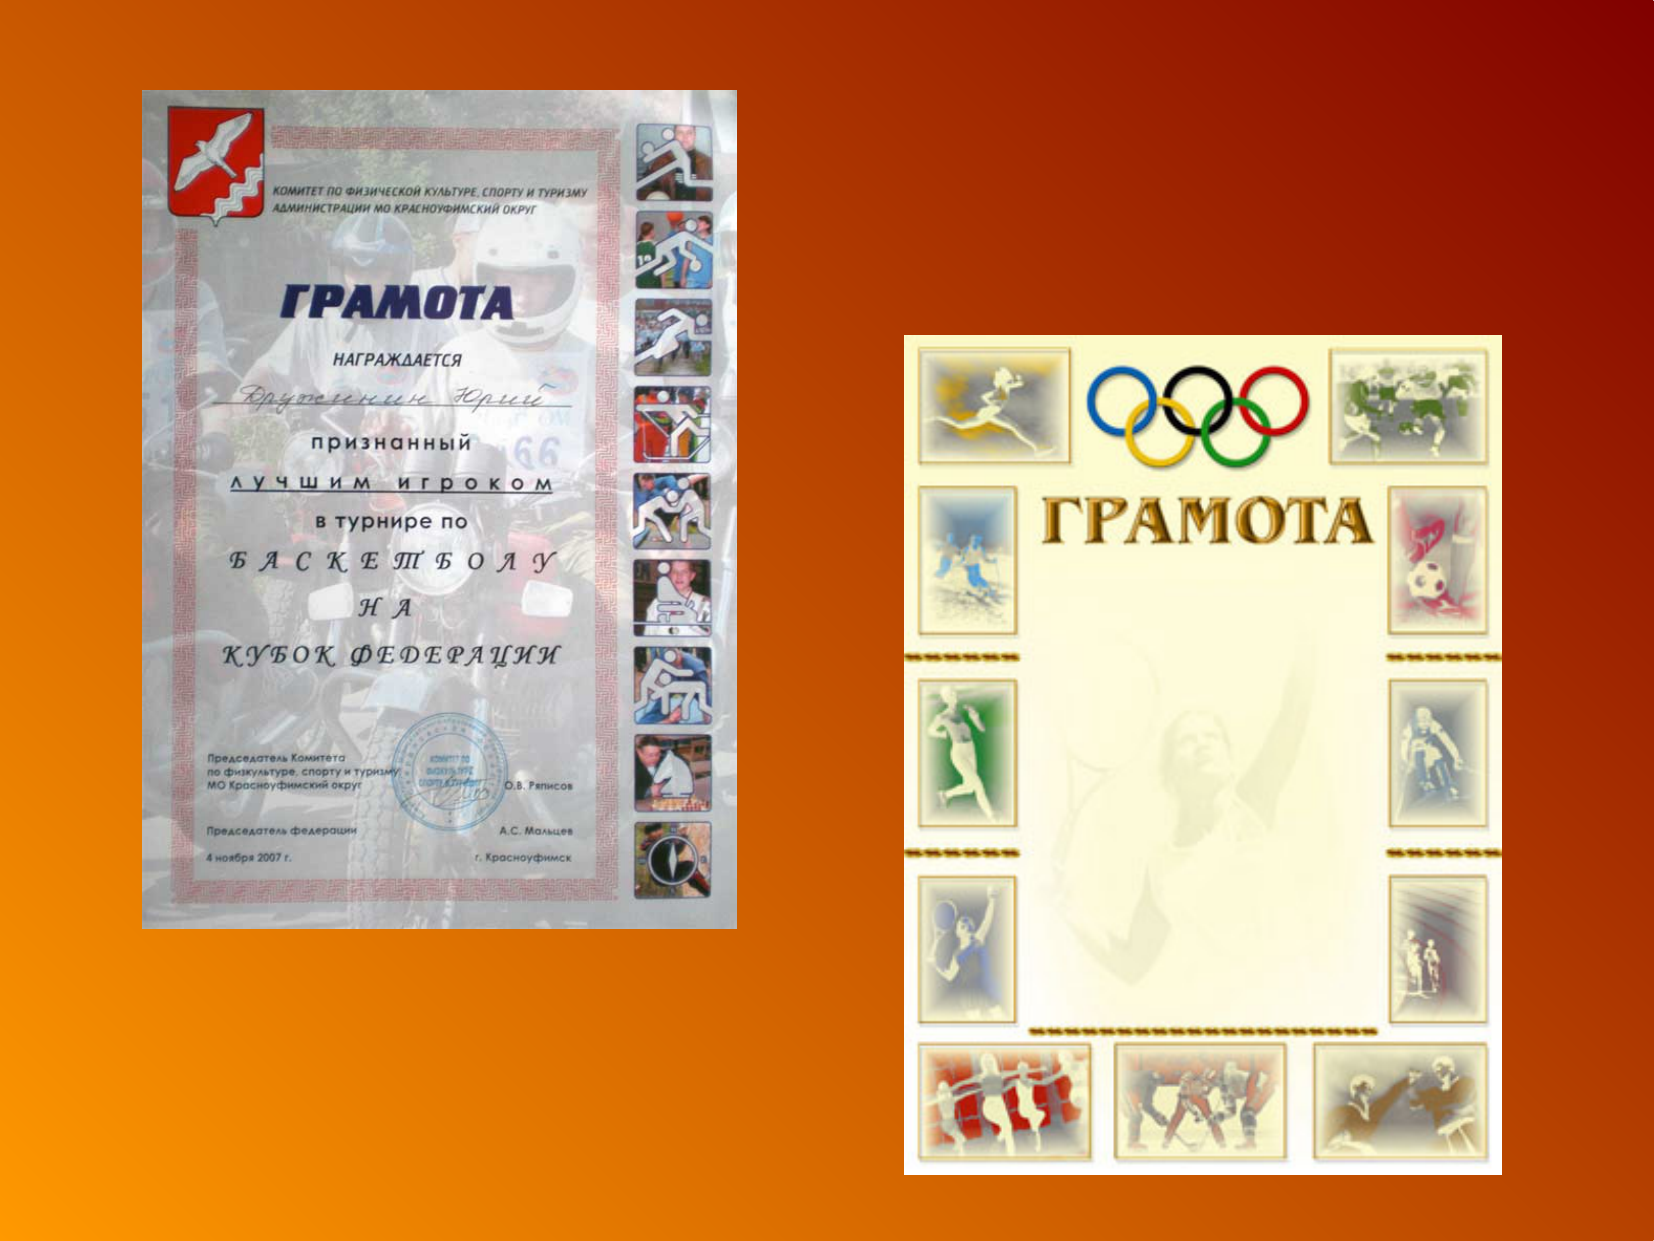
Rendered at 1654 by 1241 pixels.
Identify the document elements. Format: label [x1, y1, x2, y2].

text_box [904, 335, 1502, 1175]
text_box [142, 90, 737, 930]
